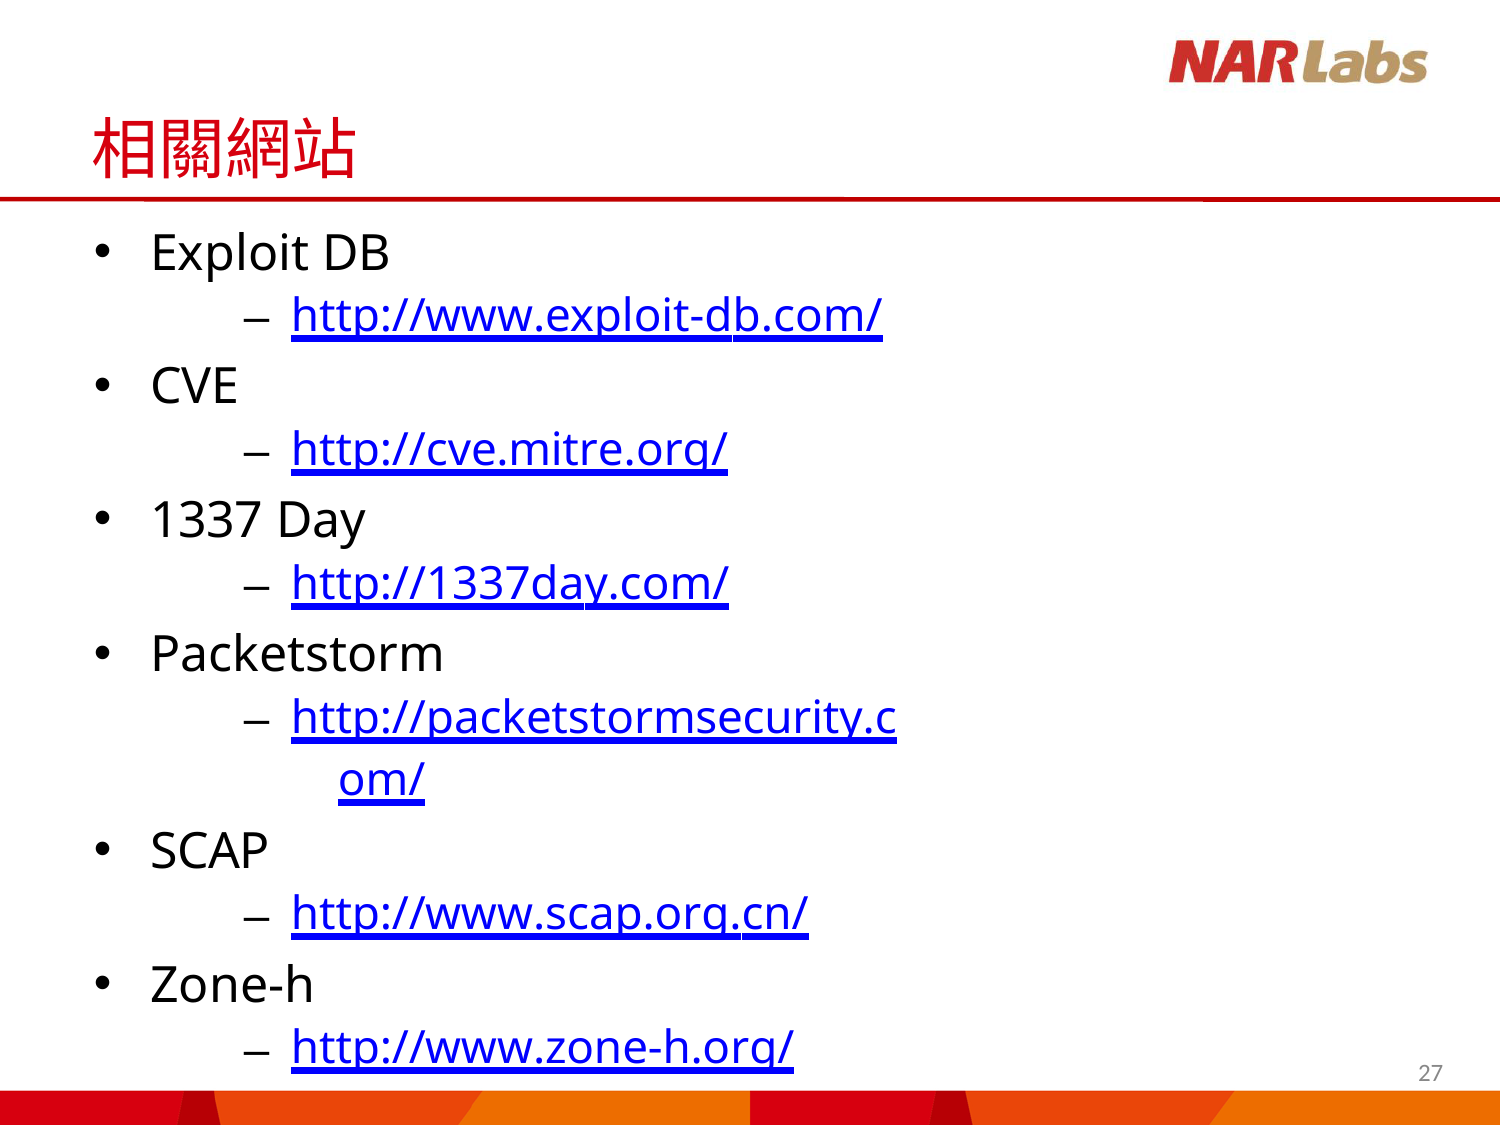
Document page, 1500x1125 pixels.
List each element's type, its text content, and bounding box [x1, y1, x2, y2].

text_box Exploit DB http://www.exploit-db.com/ CVE http://cve.mitre.org/ 1337 Day http://1337day.com/ Packetstorm http://packetstormsecurity.com/ SCAP http://www.scap.org.cn/ Zone-h http://www.zone-h.org/ [89, 219, 909, 976]
title 相關網站 [89, 107, 1411, 189]
text_box 21 [1414, 1056, 1448, 1090]
